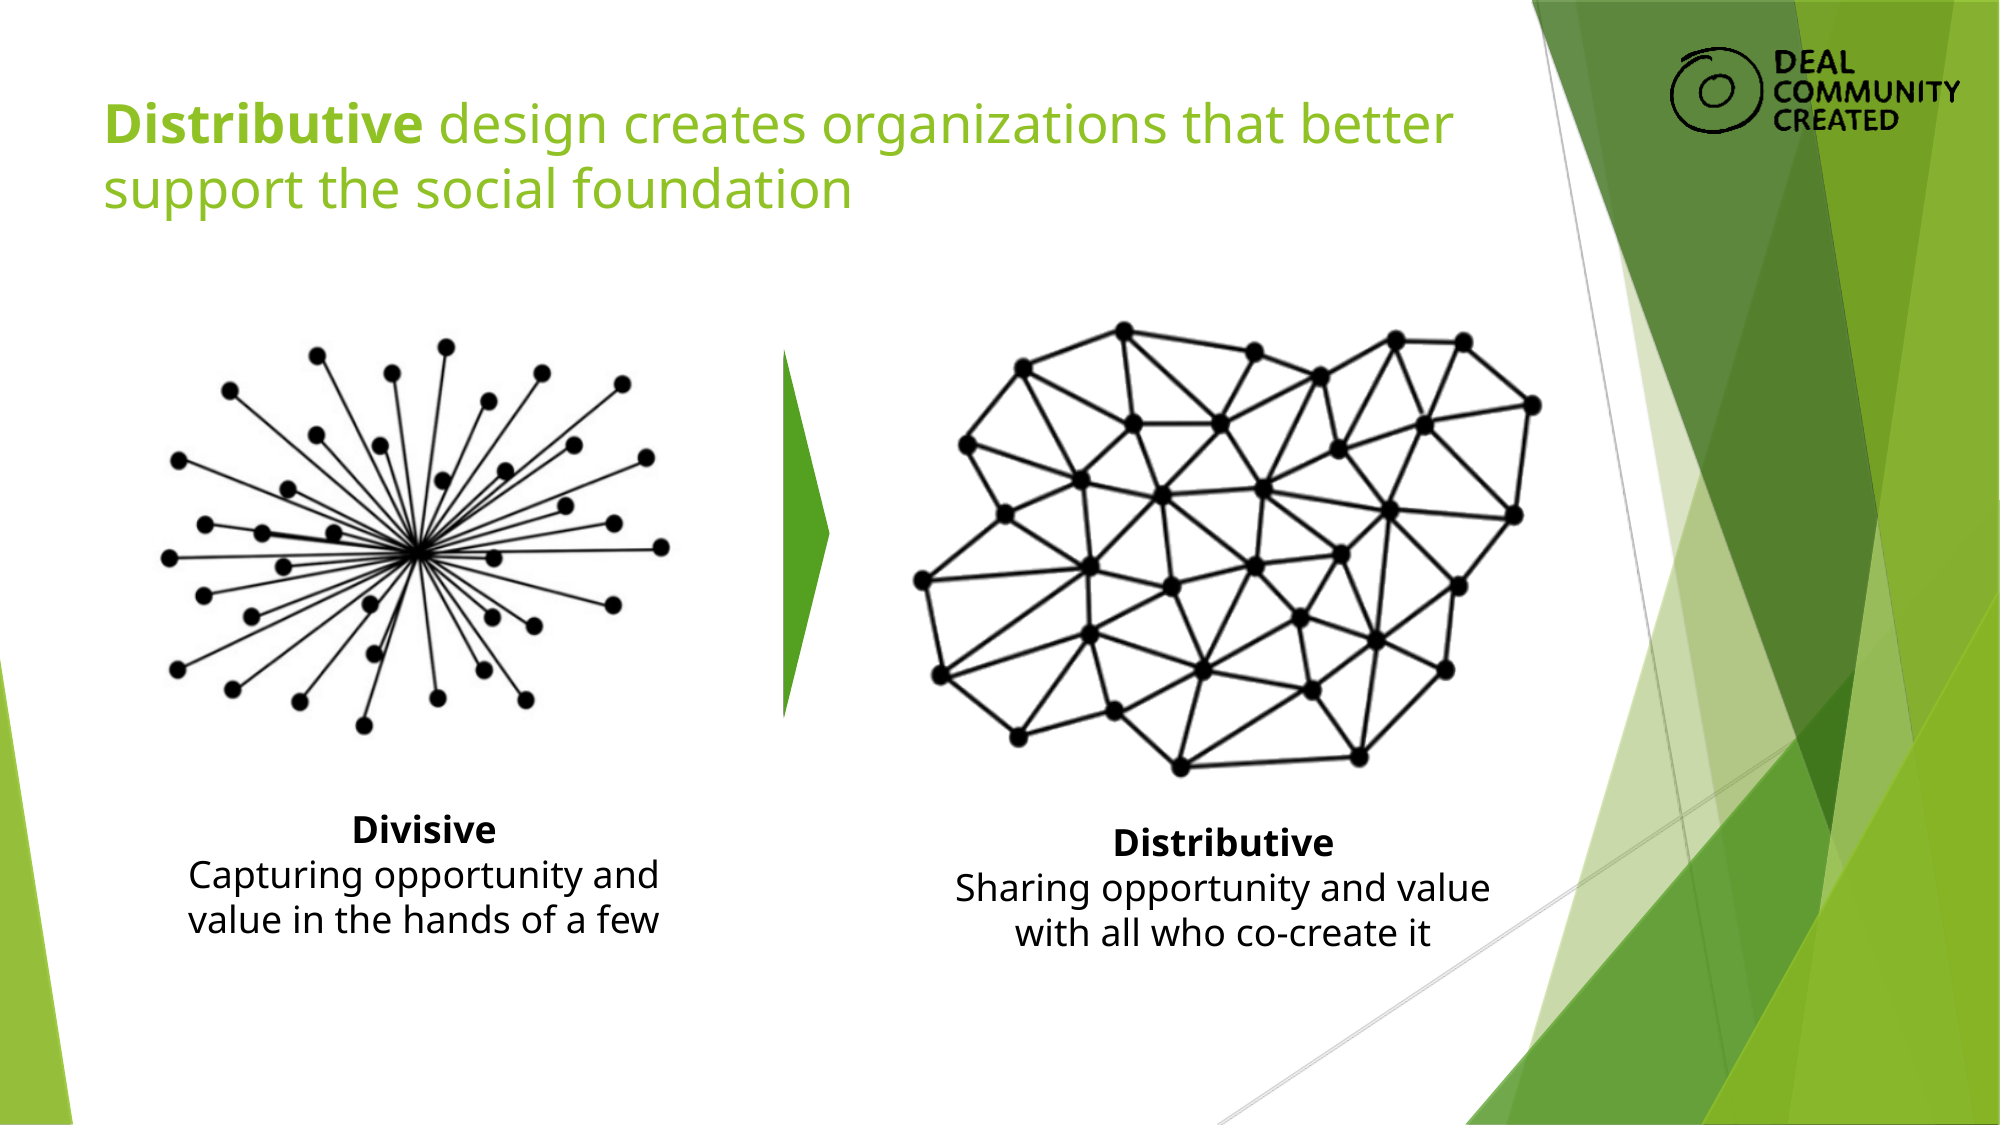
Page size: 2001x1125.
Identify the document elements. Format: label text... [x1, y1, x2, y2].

text_box Distributive design creates organizations that better support the social foundation [88, 81, 1499, 298]
picture [829, 267, 1651, 824]
picture [1670, 47, 1960, 134]
text_box Divisive Capturing opportunity and value in the hands of a few [126, 799, 722, 949]
text_box [783, 348, 830, 718]
text_box Distributive Sharing opportunity and value with all who co-create it [926, 824, 1521, 961]
picture [87, 292, 759, 775]
